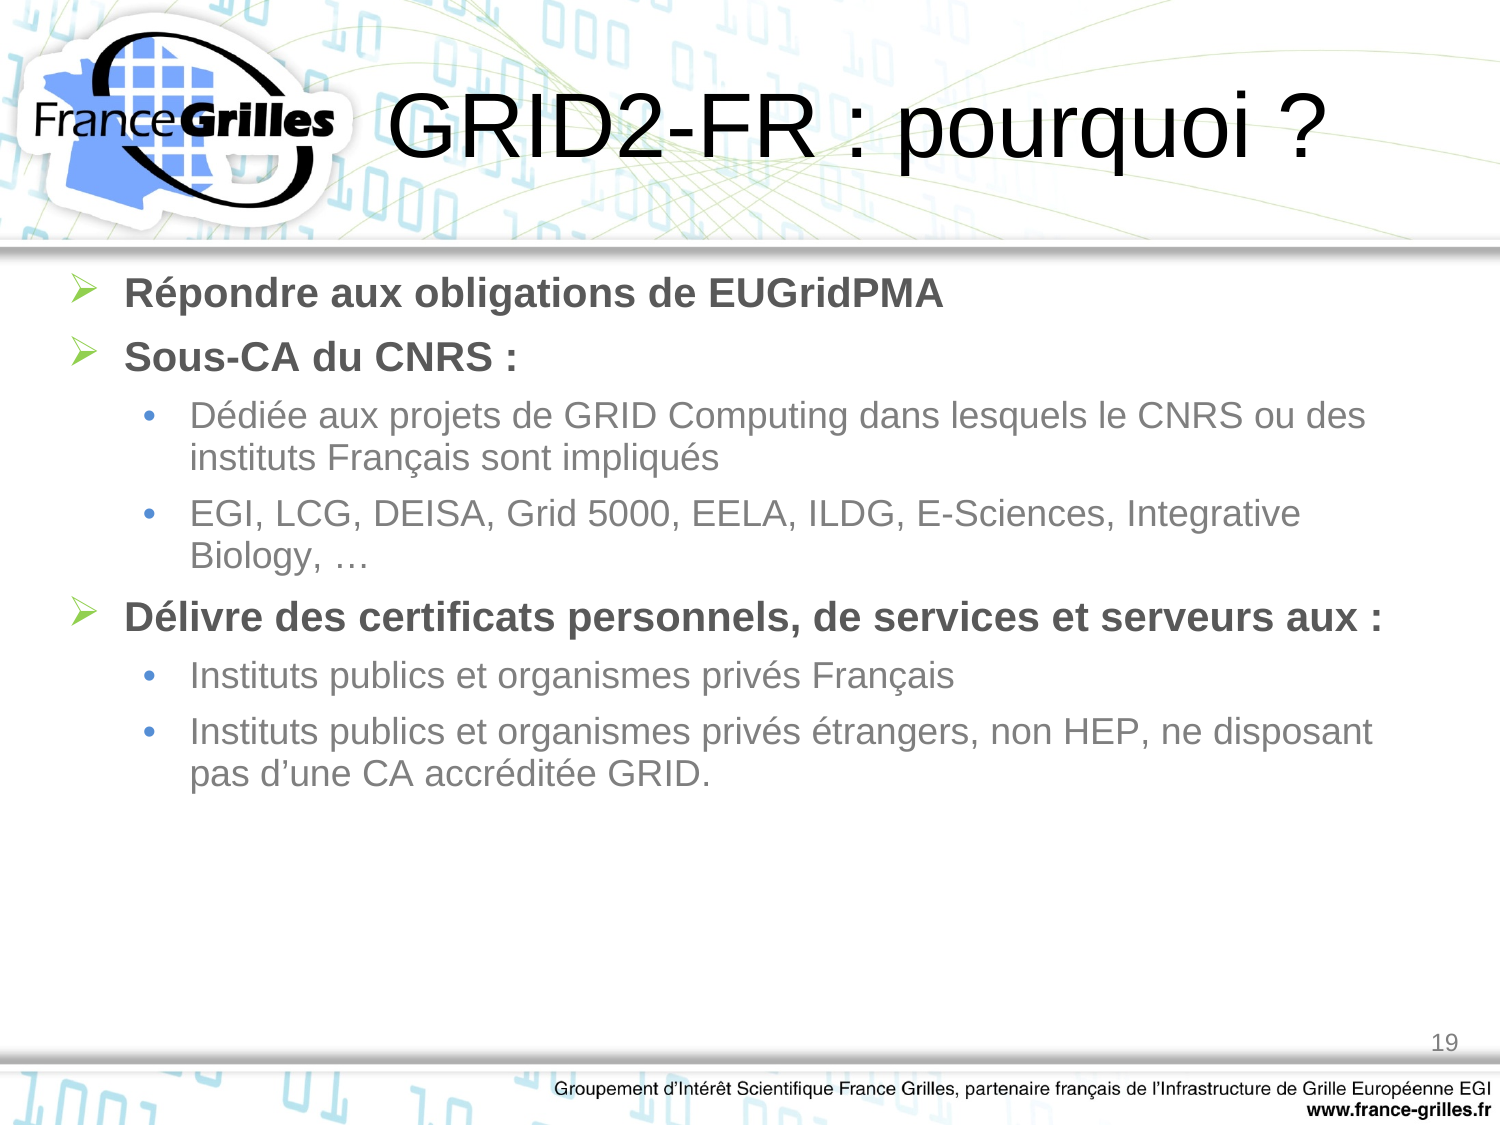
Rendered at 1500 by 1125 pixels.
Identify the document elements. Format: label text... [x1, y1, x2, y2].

title GRID2-FR : pourquoi ? [372, 7, 1459, 244]
list Répondre aux obligations de EUGridPMA Sous-CA du CNRS : Dédiée aux projets de GRID Computing dans lesquels le CNRS ou des instituts Français sont impliqués EGI, LCG, DEISA, Grid 5000, EELA, ILDG, E-Sciences, Integrative Biology, … Délivre des certificats personnels, de services et serveurs aux : Instituts publics et organismes privés Français Instituts publics et organismes privés étrangers, non HEP, ne disposant pas d’une CA accréditée GRID. [53, 262, 1459, 1024]
picture [0, 0, 1500, 1125]
